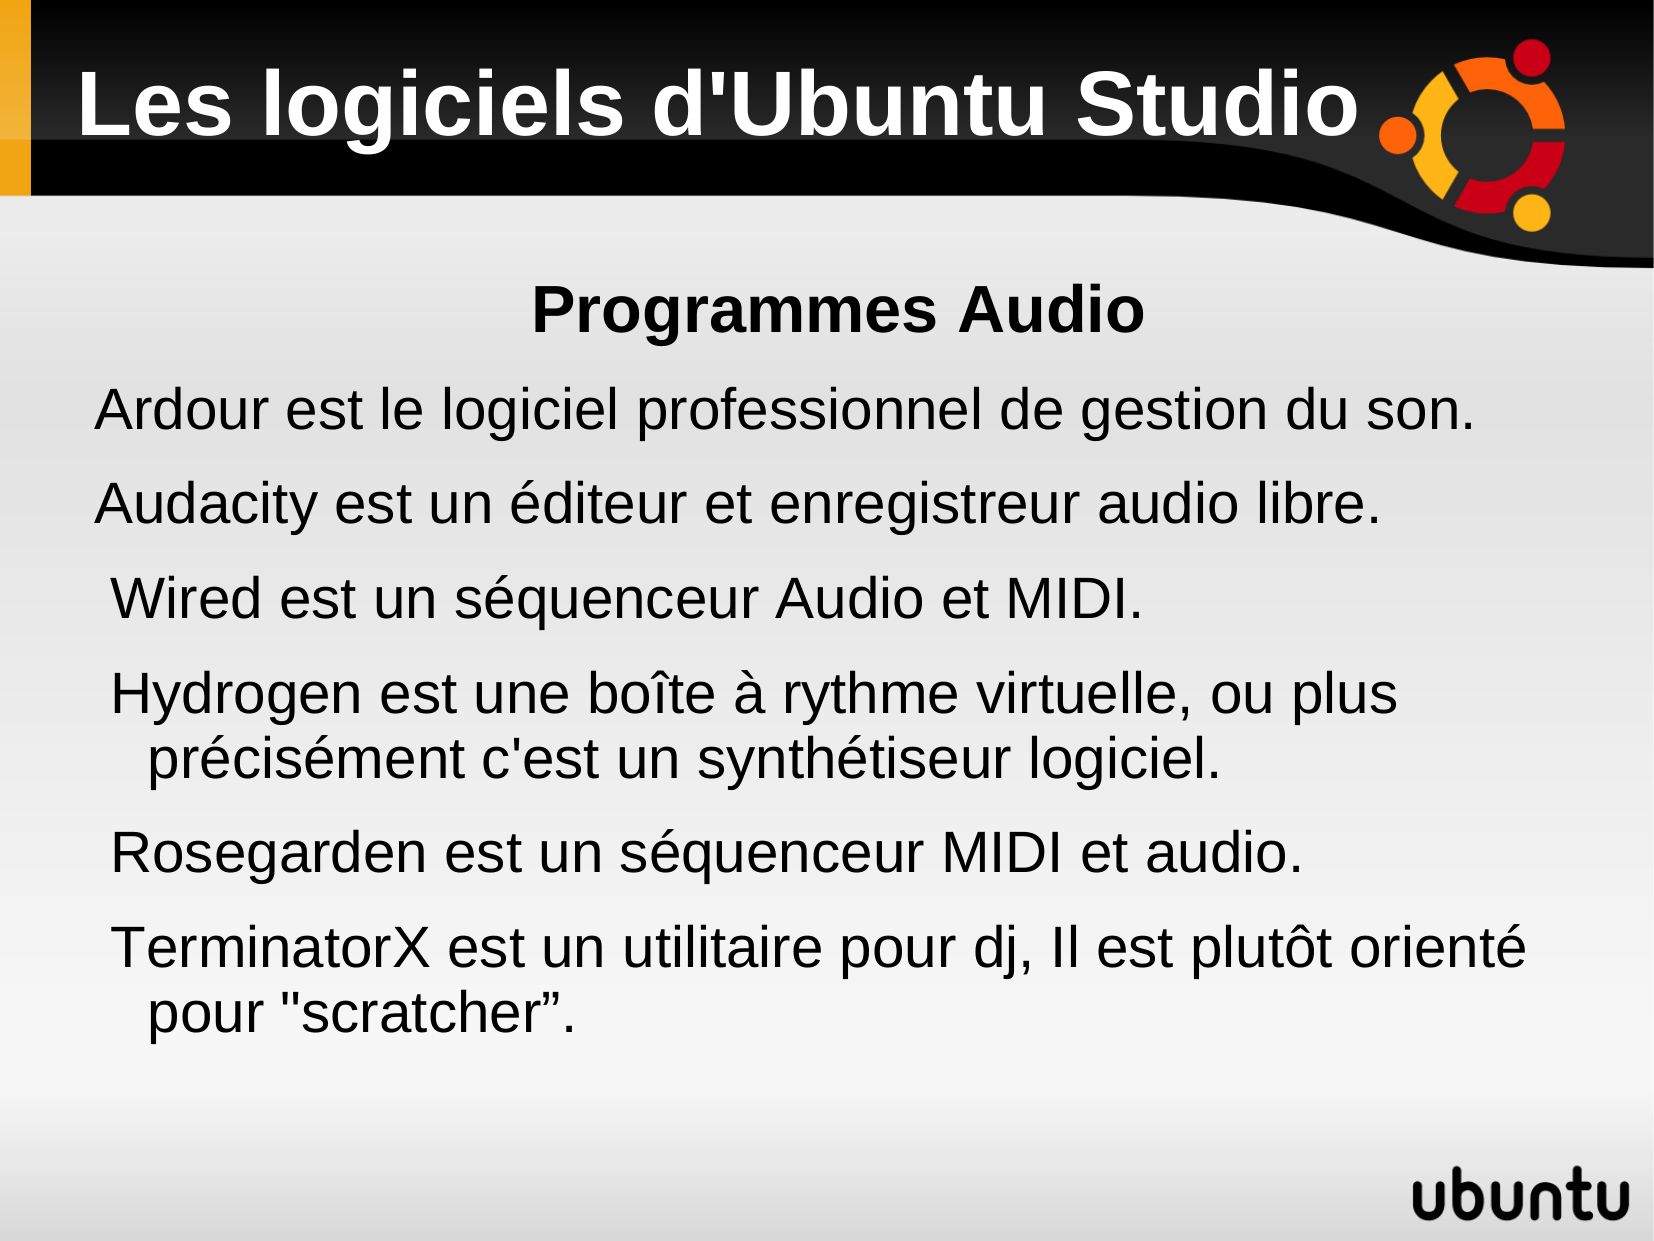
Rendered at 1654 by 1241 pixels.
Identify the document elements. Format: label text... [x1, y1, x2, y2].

picture [0, 0, 1654, 1241]
list Programmes Audio Ardour est le logiciel professionnel de gestion du son. Audacity est un éditeur et enregistreur audio libre. Wired est un séquenceur Audio et MIDI. Hydrogen est une boîte à rythme virtuelle, ou plus précisément c'est un synthétiseur logiciel. Rosegarden est un séquenceur MIDI et audio. TerminatorX est un utilitaire pour dj, Il est plutôt orienté pour "scratcher”. [76, 272, 1565, 1152]
title Les logiciels d'Ubuntu Studio [76, 7, 1565, 200]
